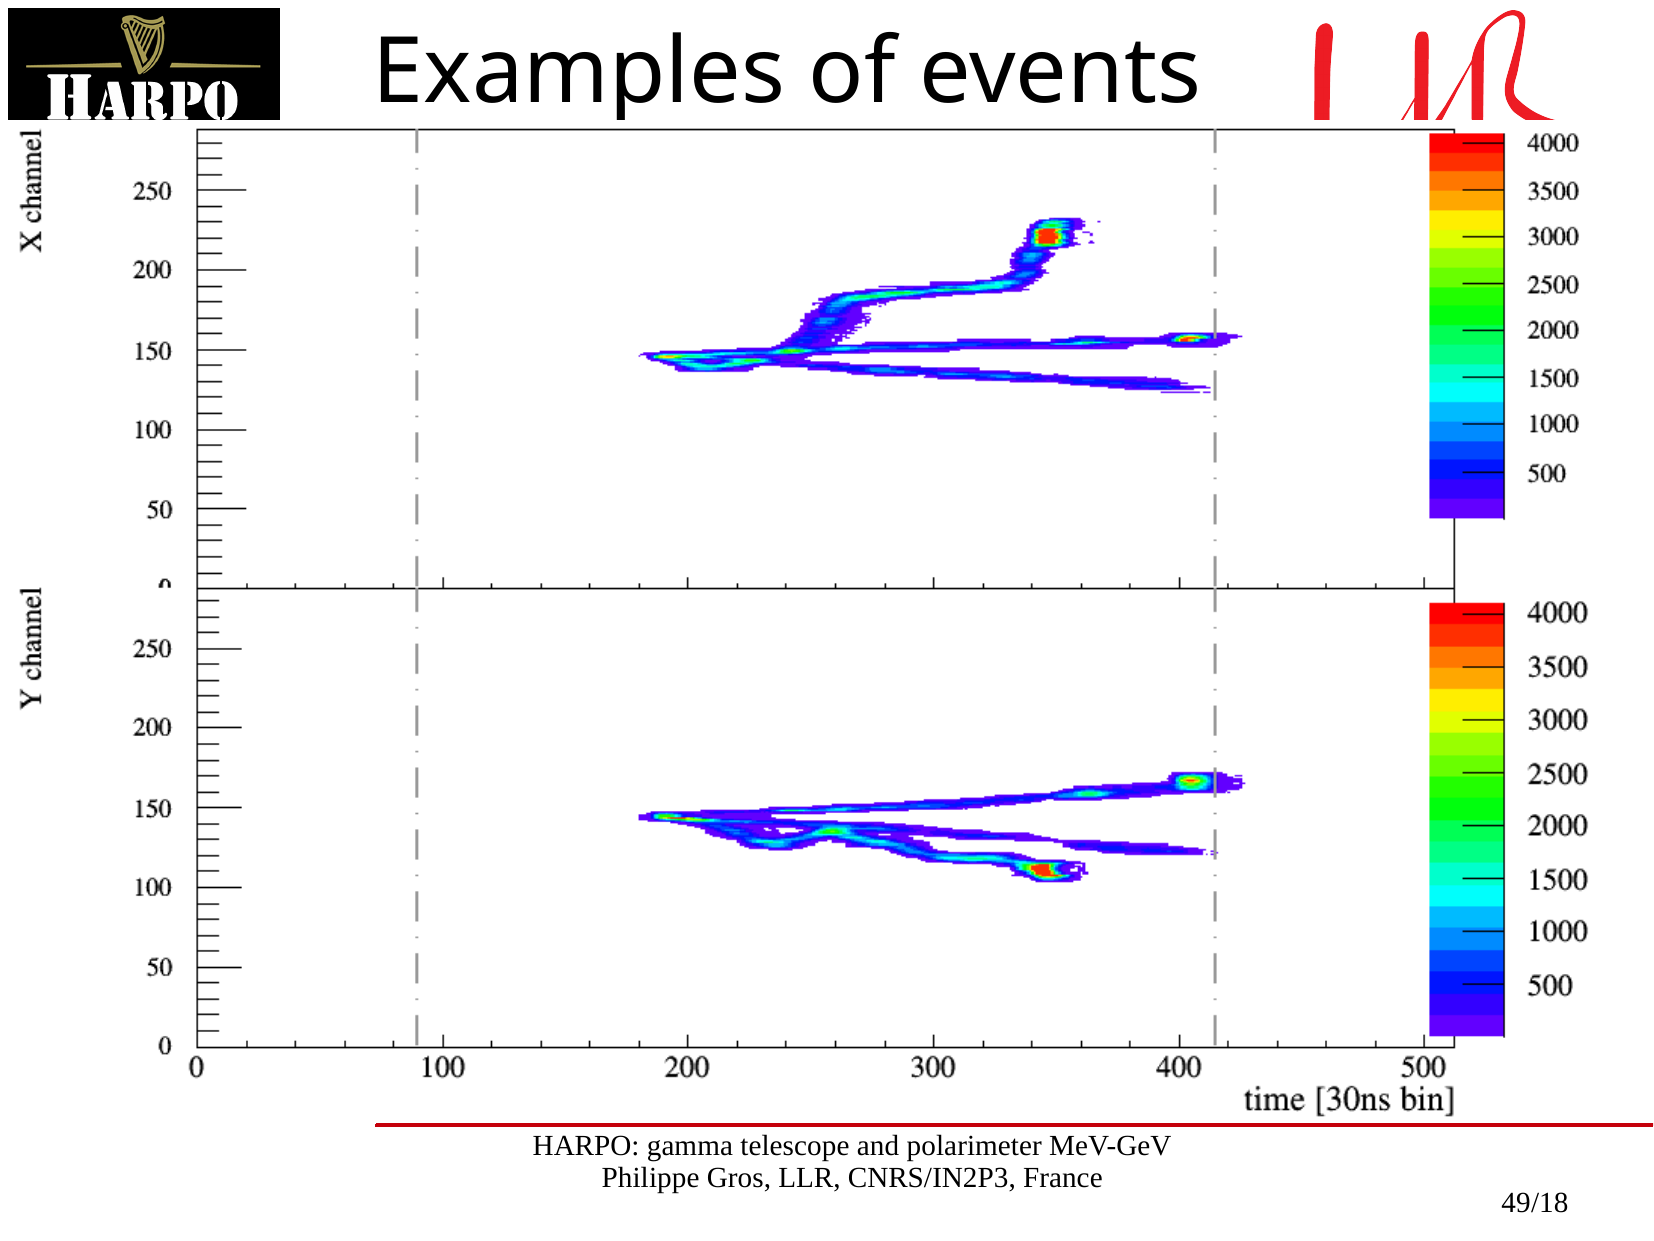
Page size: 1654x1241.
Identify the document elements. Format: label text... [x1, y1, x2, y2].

title Examples of events 13 Energy points, 1.74 to 74 MeV [284, 15, 1290, 120]
picture [0, 8, 1653, 1119]
